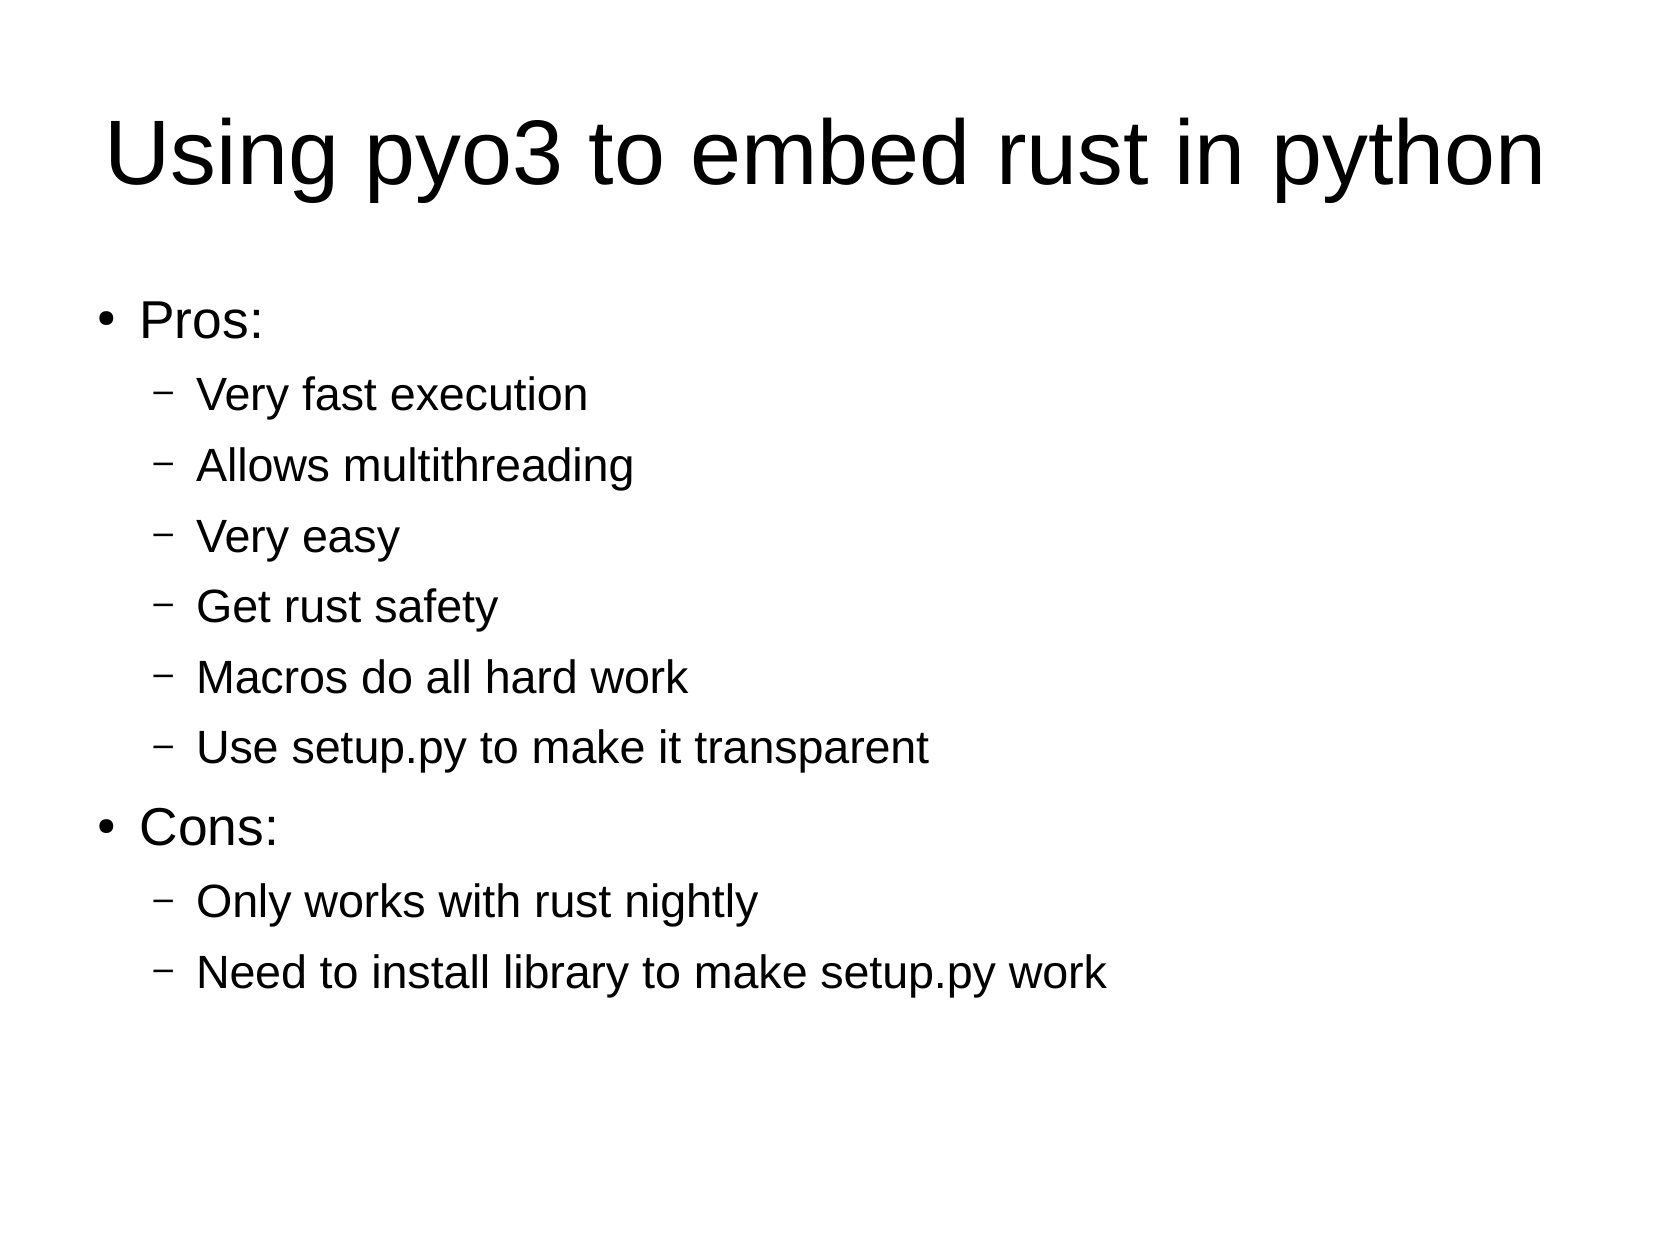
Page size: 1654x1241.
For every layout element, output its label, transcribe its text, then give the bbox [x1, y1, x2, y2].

title Using pyo3 to embed rust in python [82, 49, 1571, 257]
list Pros: Very fast execution Allows multithreading Very easy Get rust safety Macros do all hard work Use setup.py to make it transparent Cons: Only works with rust nightly Need to install library to make setup.py work [82, 290, 1571, 1010]
